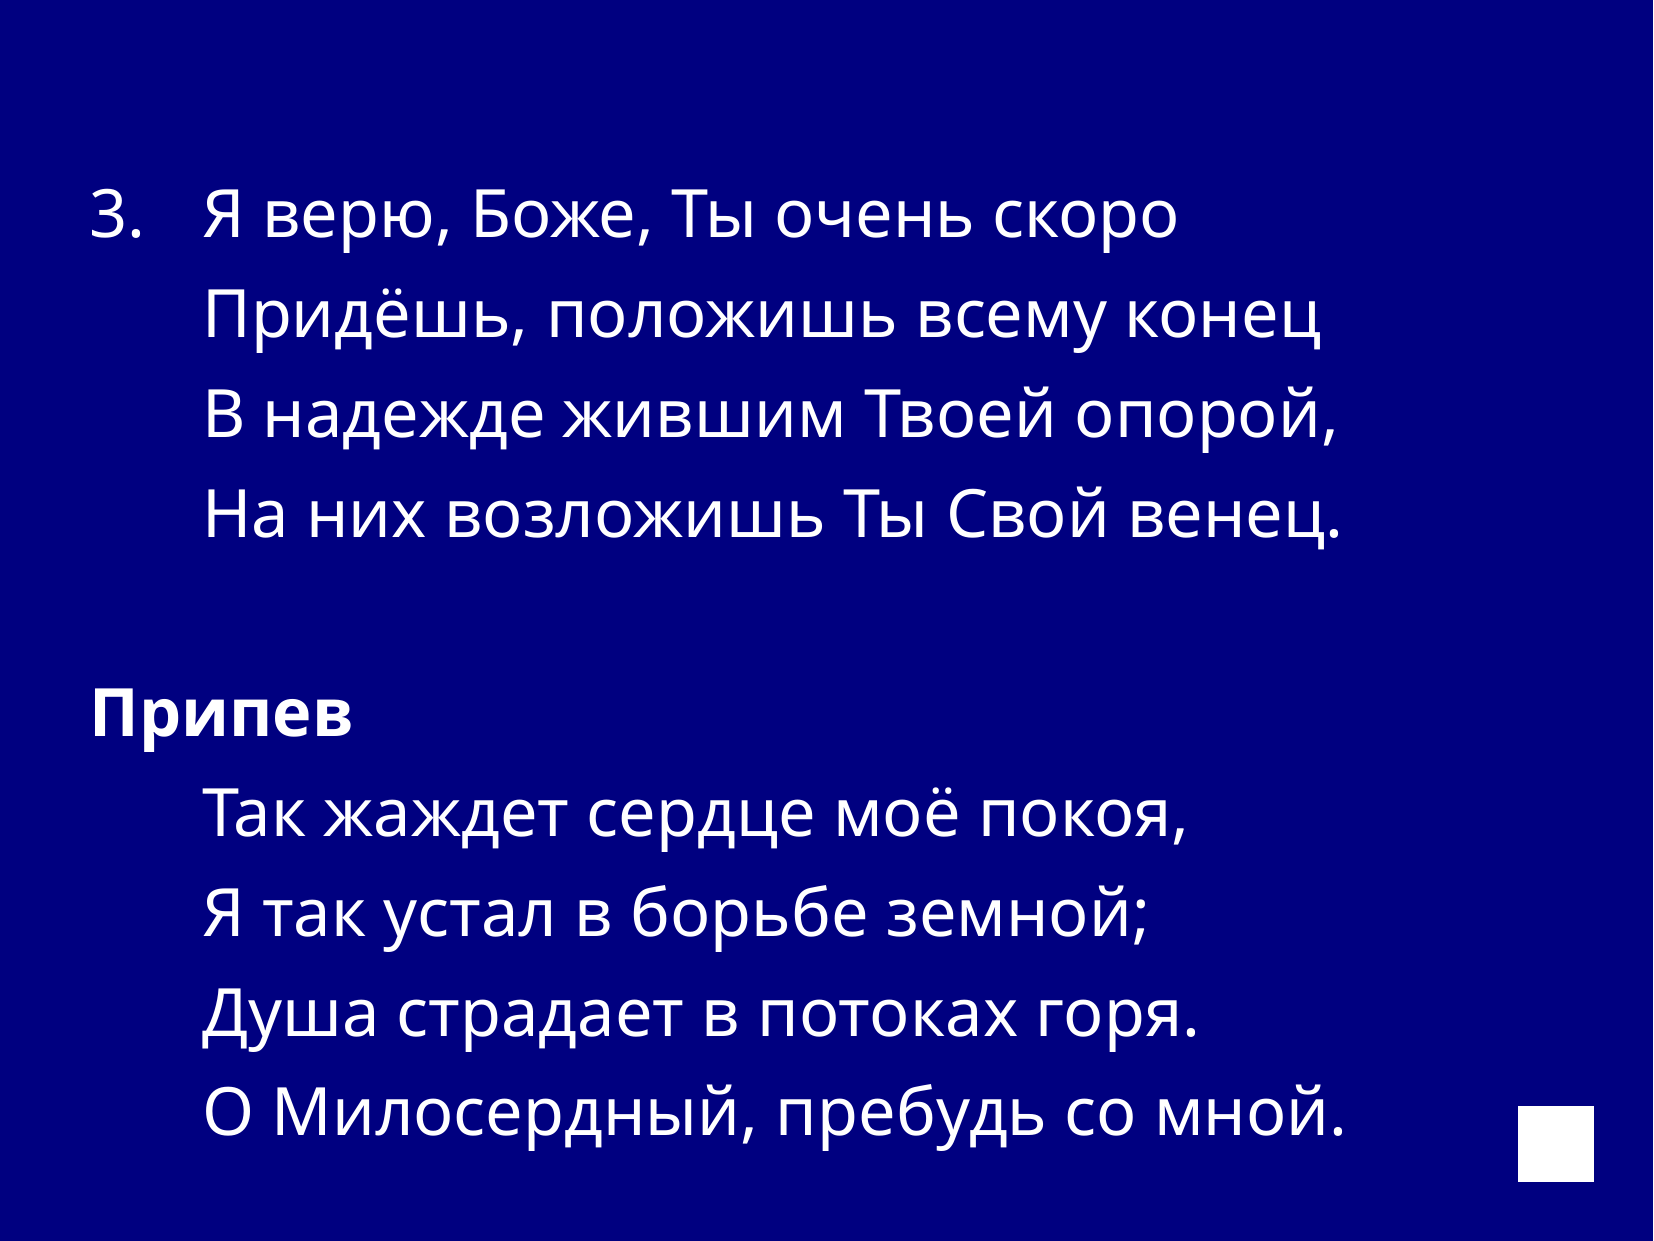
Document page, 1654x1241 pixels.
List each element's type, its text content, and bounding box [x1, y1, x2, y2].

text_box [1518, 1106, 1594, 1182]
text_box 3. Я верю, Боже, Ты очень скоро Придёшь, положишь всему конец В надежде жившим Твоей опорой, На них возложишь Ты Свой венец. Припев Так жаждет сердце моё покоя, Я так устал в борьбе земной; Душа страдает в потоках горя. О Милосердный, пребудь со мной. [75, 150, 1576, 1163]
